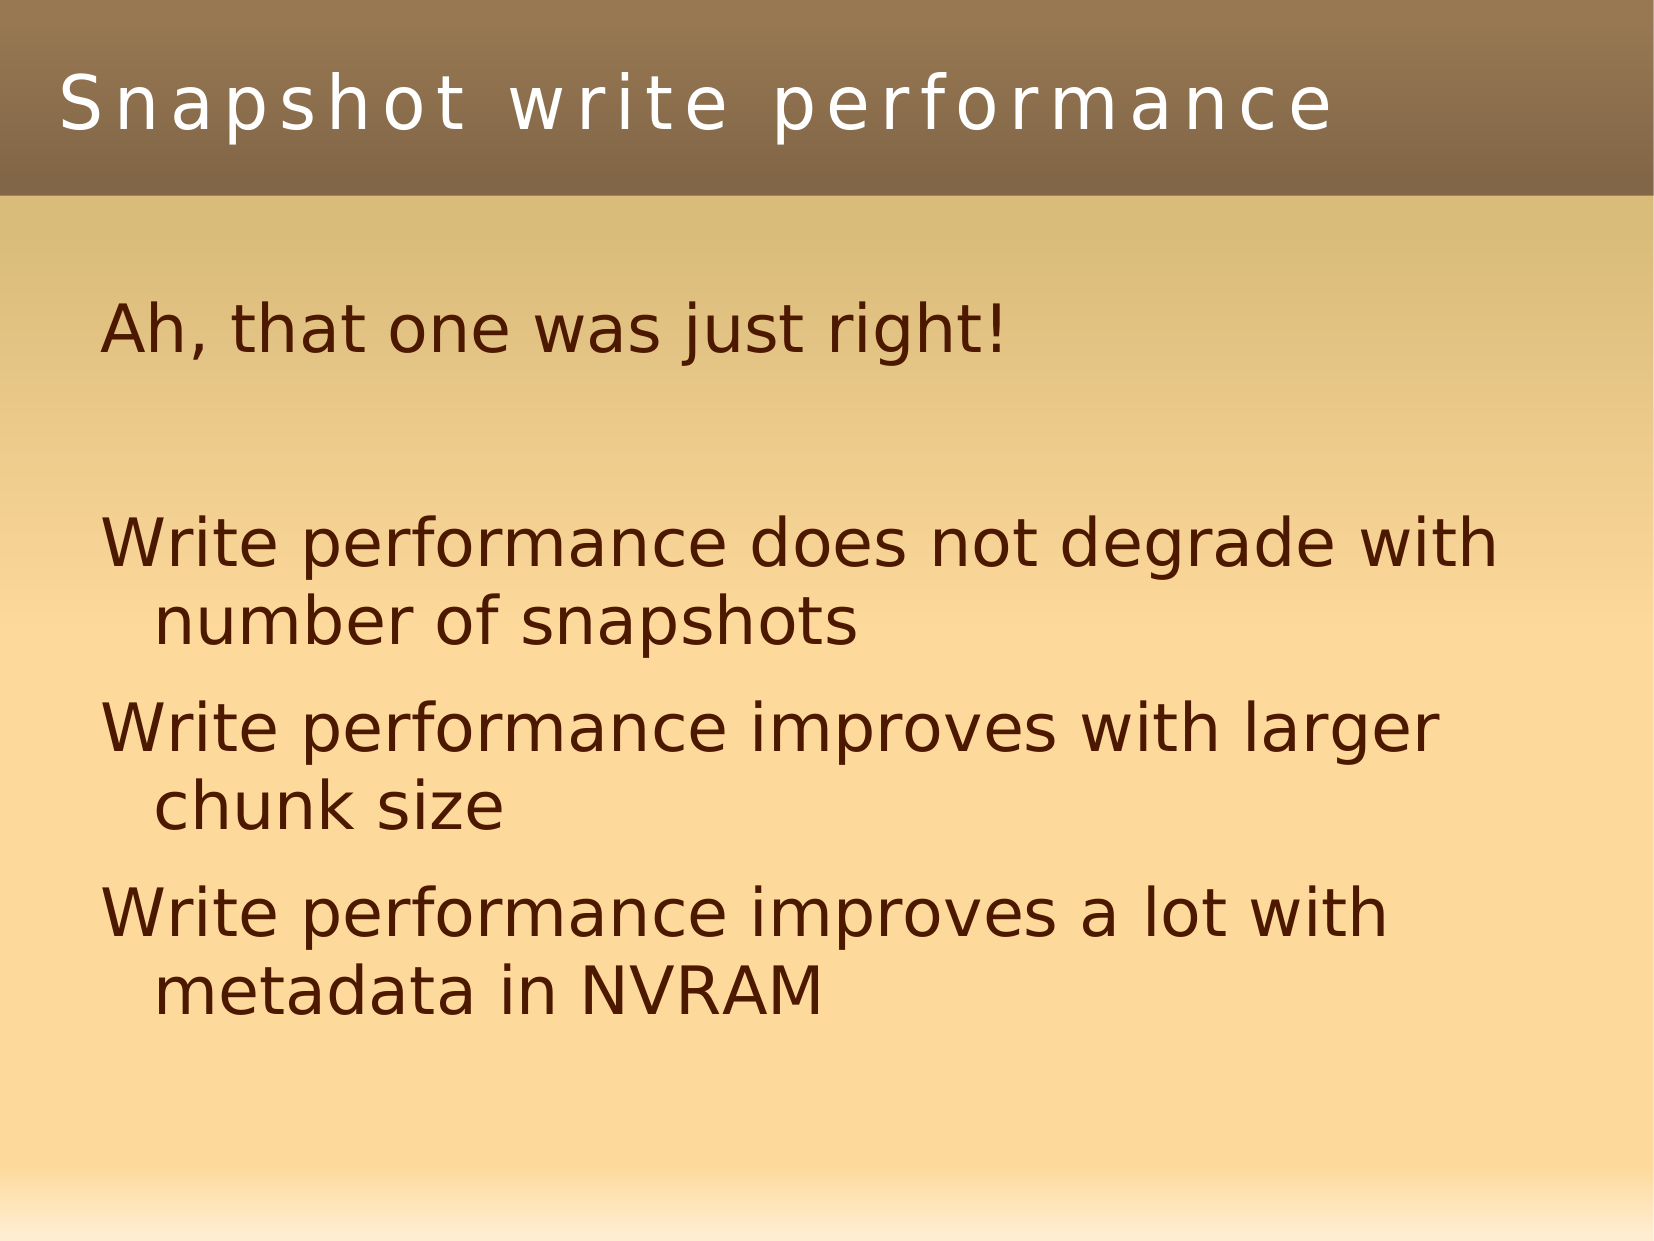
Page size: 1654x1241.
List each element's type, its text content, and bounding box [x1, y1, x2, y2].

list Ah, that one was just right! Write performance does not degrade with number of snapshots Write performance improves with larger chunk size Write performance improves a lot with metadata in NVRAM [82, 290, 1571, 1138]
title Snapshot write performance [59, 29, 1595, 178]
picture [0, 0, 1654, 1241]
